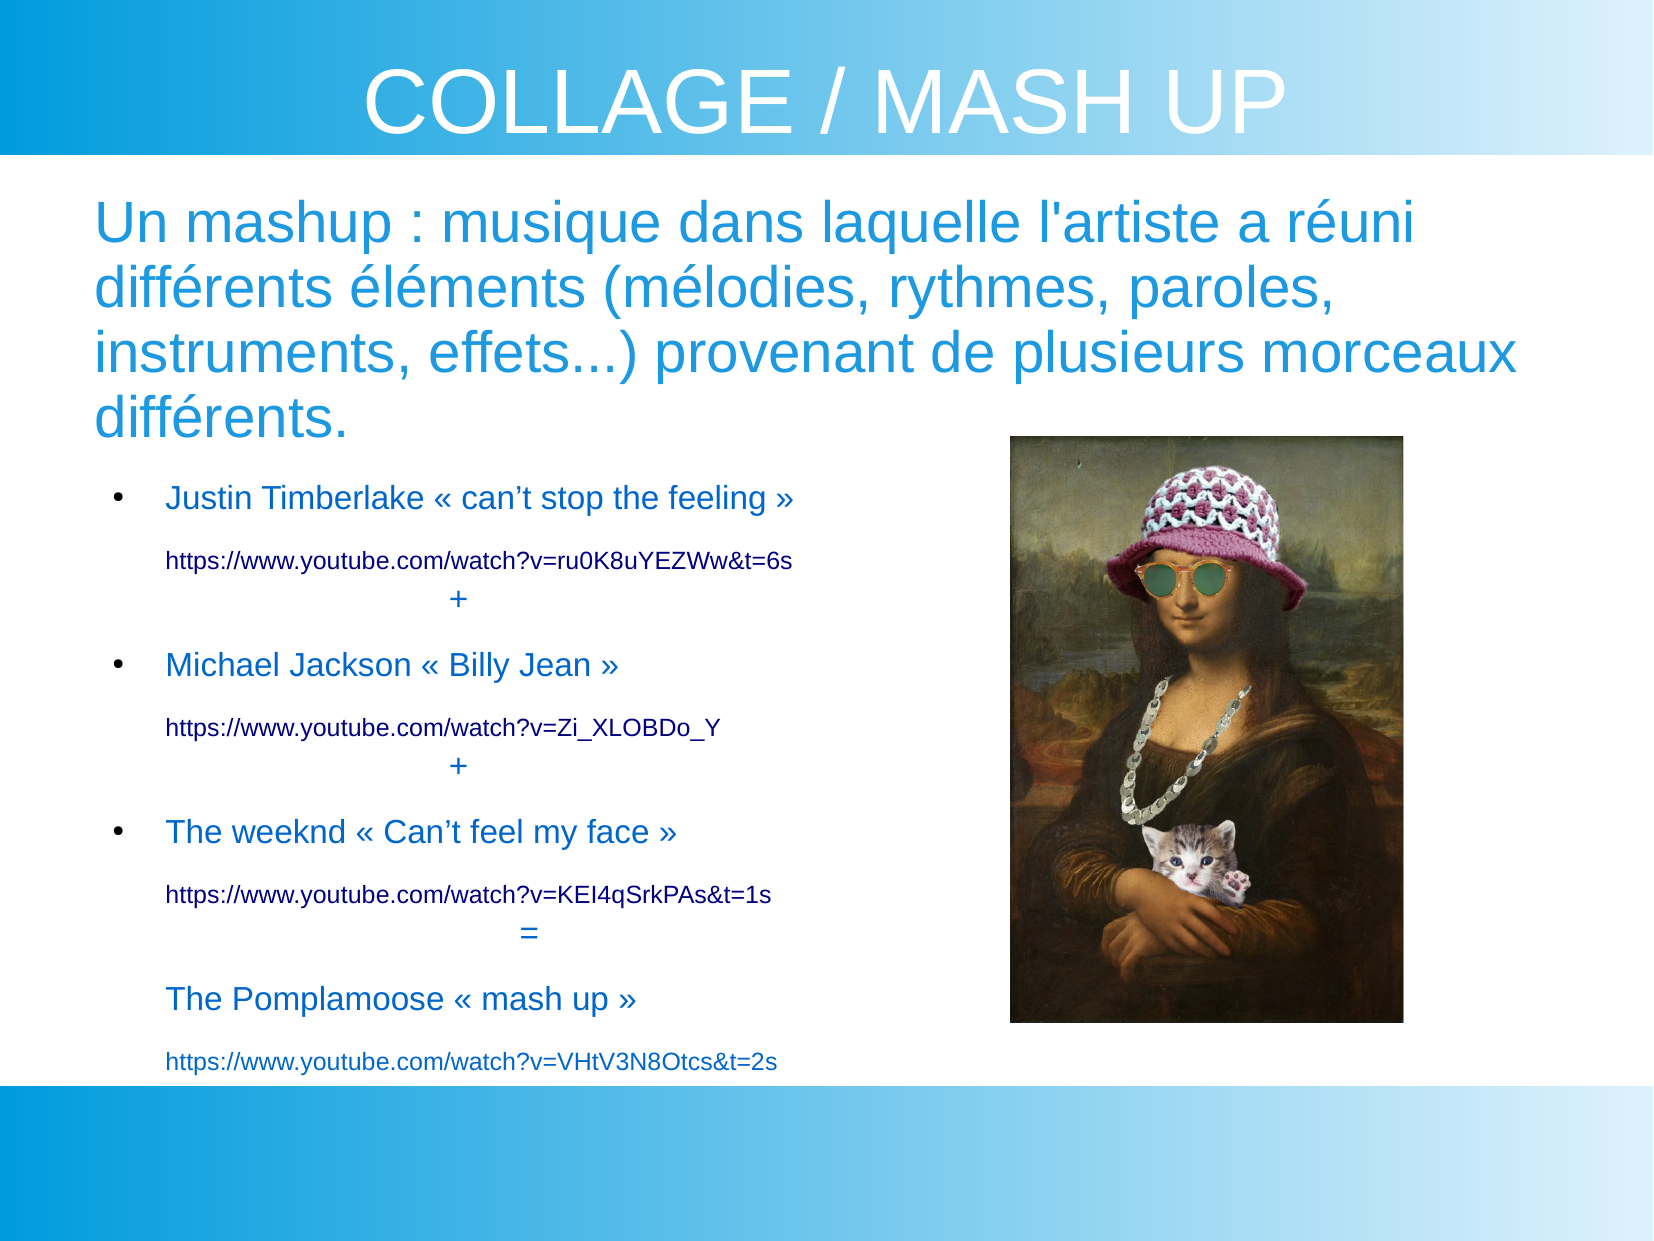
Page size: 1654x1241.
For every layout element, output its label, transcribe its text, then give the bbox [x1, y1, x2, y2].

list Un mashup : musique dans laquelle l'artiste a réuni différents éléments (mélodies, rythmes, paroles, instruments, effets...) provenant de plusieurs morceaux différents. Justin Timberlake « can’t stop the feeling » https://www.youtube.com/watch?v=ru0K8uYEZWw&t=6s + Michael Jackson « Billy Jean » https://www.youtube.com/watch?v=Zi_XLOBDo_Y + The weeknd « Can’t feel my face » https://www.youtube.com/watch?v=KEI4qSrkPAs&t=1s = The Pomplamoose « mash up » https://www.youtube.com/watch?v=VHtV3N8Otcs&t=2s [94, 190, 1583, 1063]
title COLLAGE / MASH UP [82, 49, 1571, 155]
picture [1010, 436, 1406, 1023]
